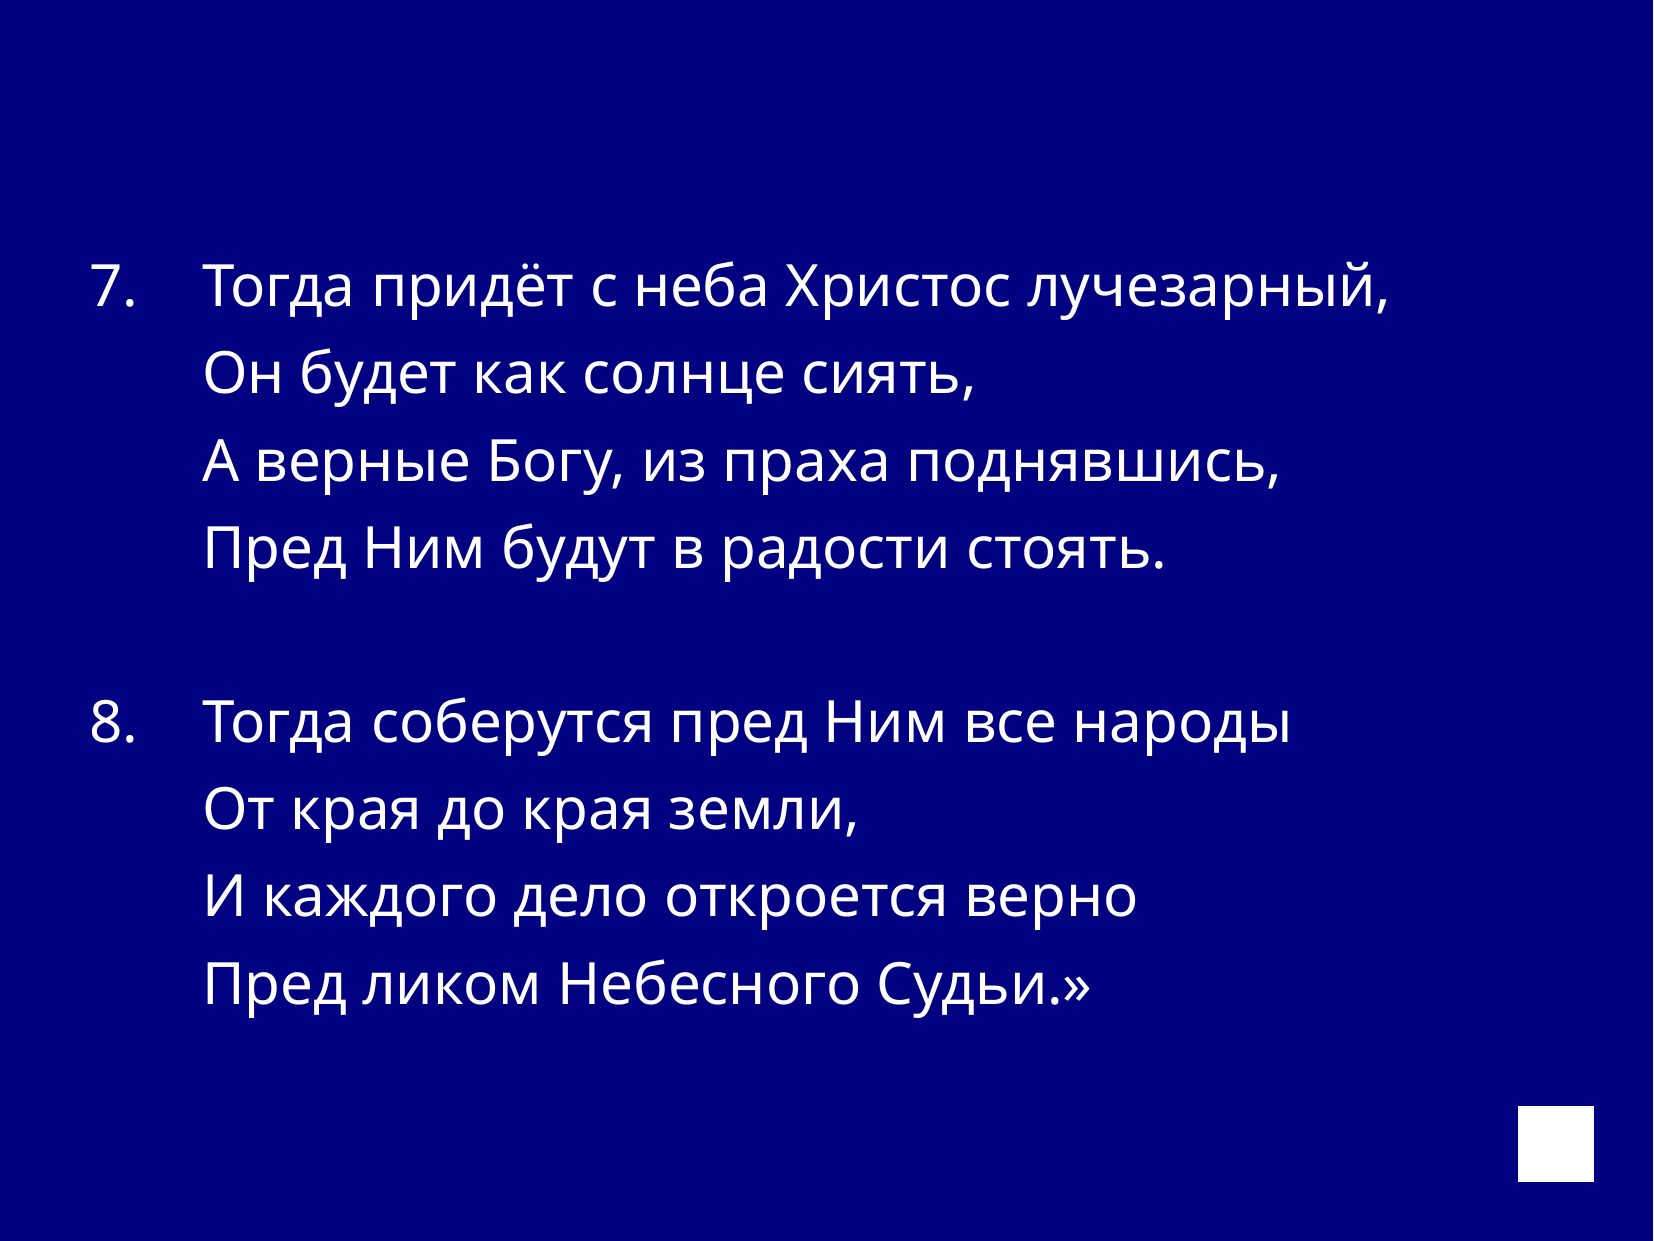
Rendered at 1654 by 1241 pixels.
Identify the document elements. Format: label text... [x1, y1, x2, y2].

text_box [1518, 1106, 1594, 1182]
text_box 7. Тогда придёт с неба Христос лучезарный, Он будет как солнце сиять, А верные Богу, из праха поднявшись, Пред Ним будут в радости стоять. 8. Тогда соберутся пред Ним все народы От края до края земли, И каждого дело откроется верно Пред ликом Небесного Судьи.» [75, 150, 1576, 1163]
